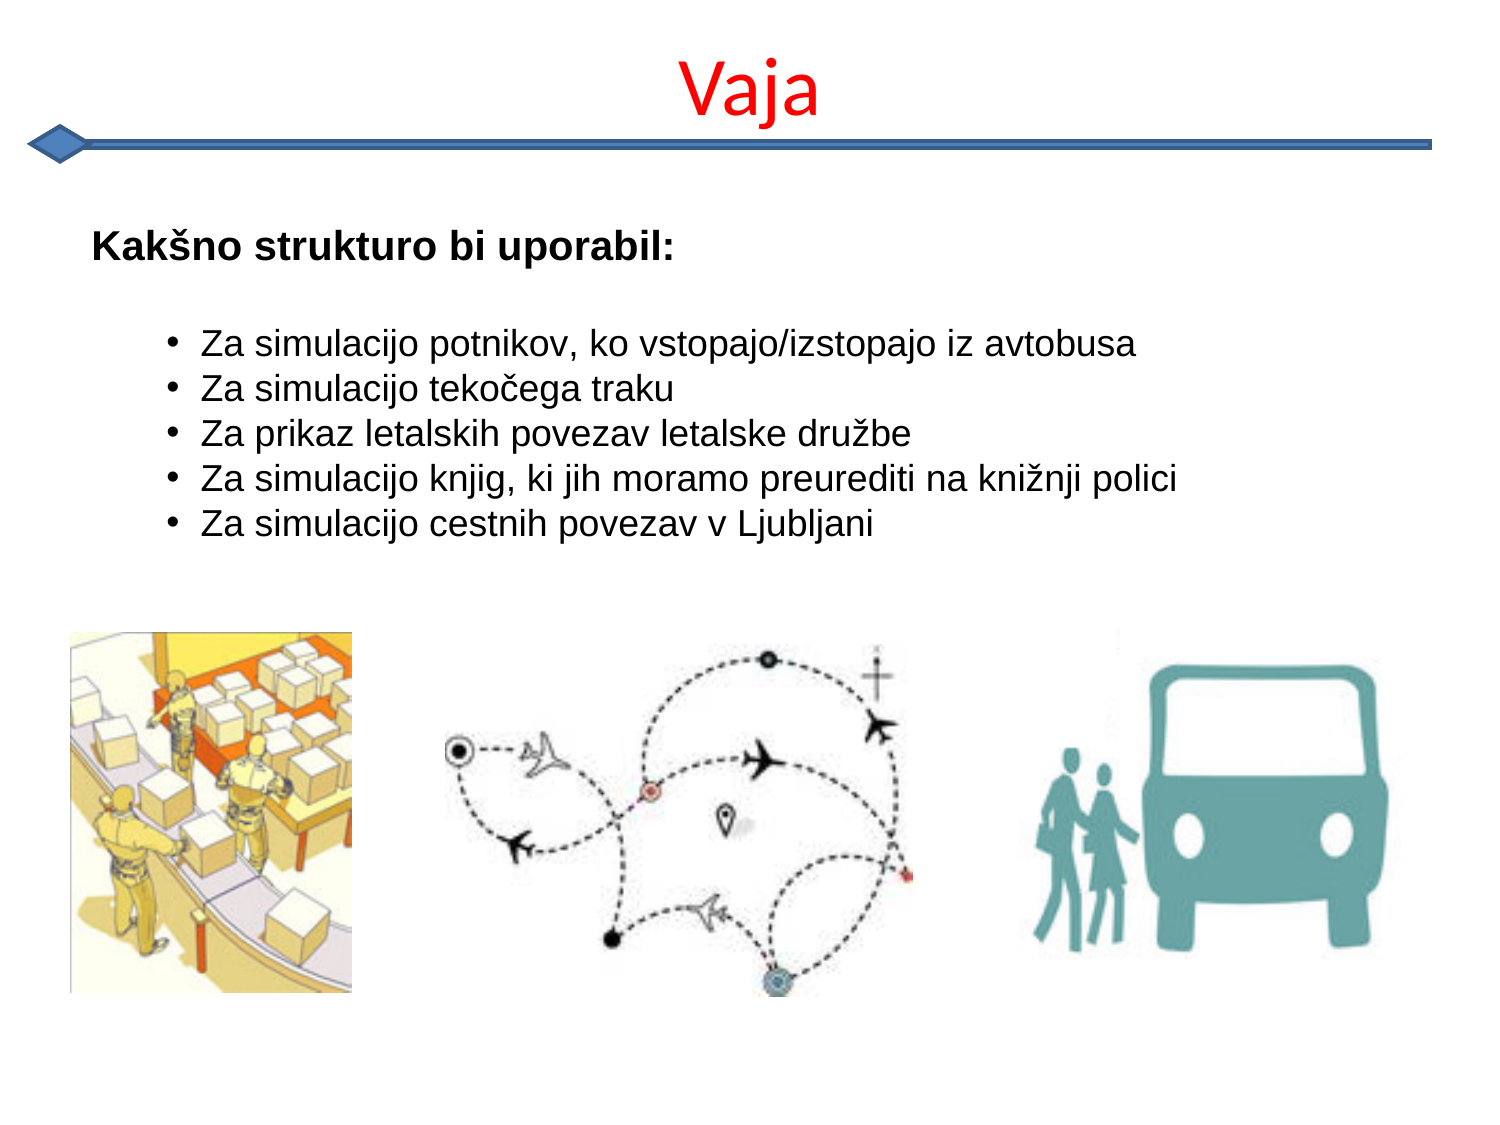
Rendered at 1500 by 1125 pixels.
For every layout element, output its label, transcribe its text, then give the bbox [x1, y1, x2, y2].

picture [1007, 628, 1407, 985]
title Vaja [75, 23, 1426, 141]
picture [70, 632, 352, 993]
text_box Kakšno strukturo bi uporabil: Za simulacijo potnikov, ko vstopajo/izstopajo iz avtobusa Za simulacijo tekočega traku Za prikaz letalskih povezav letalske družbe Za simulacijo knjig, ki jih moramo preurediti na knižnji polici Za simulacijo cestnih povezav v Ljubljani [76, 210, 1193, 597]
picture [445, 644, 913, 997]
